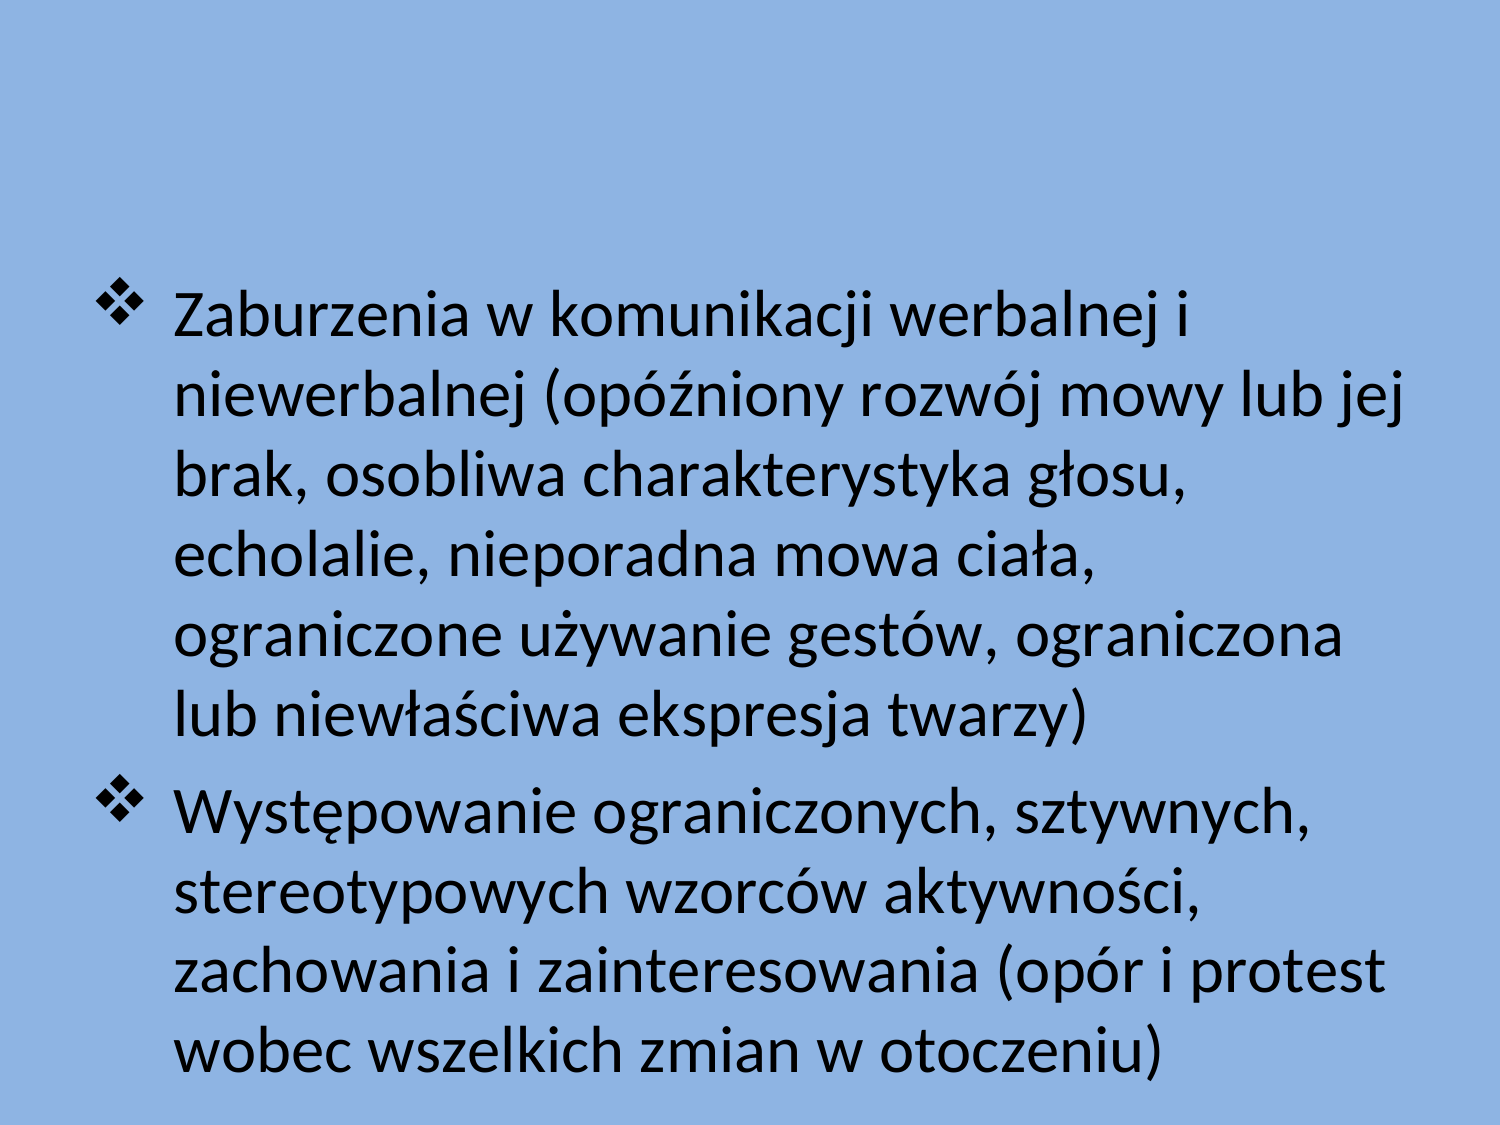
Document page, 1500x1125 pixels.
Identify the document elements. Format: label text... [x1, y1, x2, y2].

text_box Zaburzenia w komunikacji werbalnej i niewerbalnej (opóźniony rozwój mowy lub jej brak, osobliwa charakterystyka głosu, echolalie, nieporadna mowa ciała, ograniczone używanie gestów, ograniczona lub niewłaściwa ekspresja twarzy) Występowanie ograniczonych, sztywnych, stereotypowych wzorców aktywności, zachowania i zainteresowania (opór i protest wobec wszelkich zmian w otoczeniu) [75, 262, 1426, 1005]
